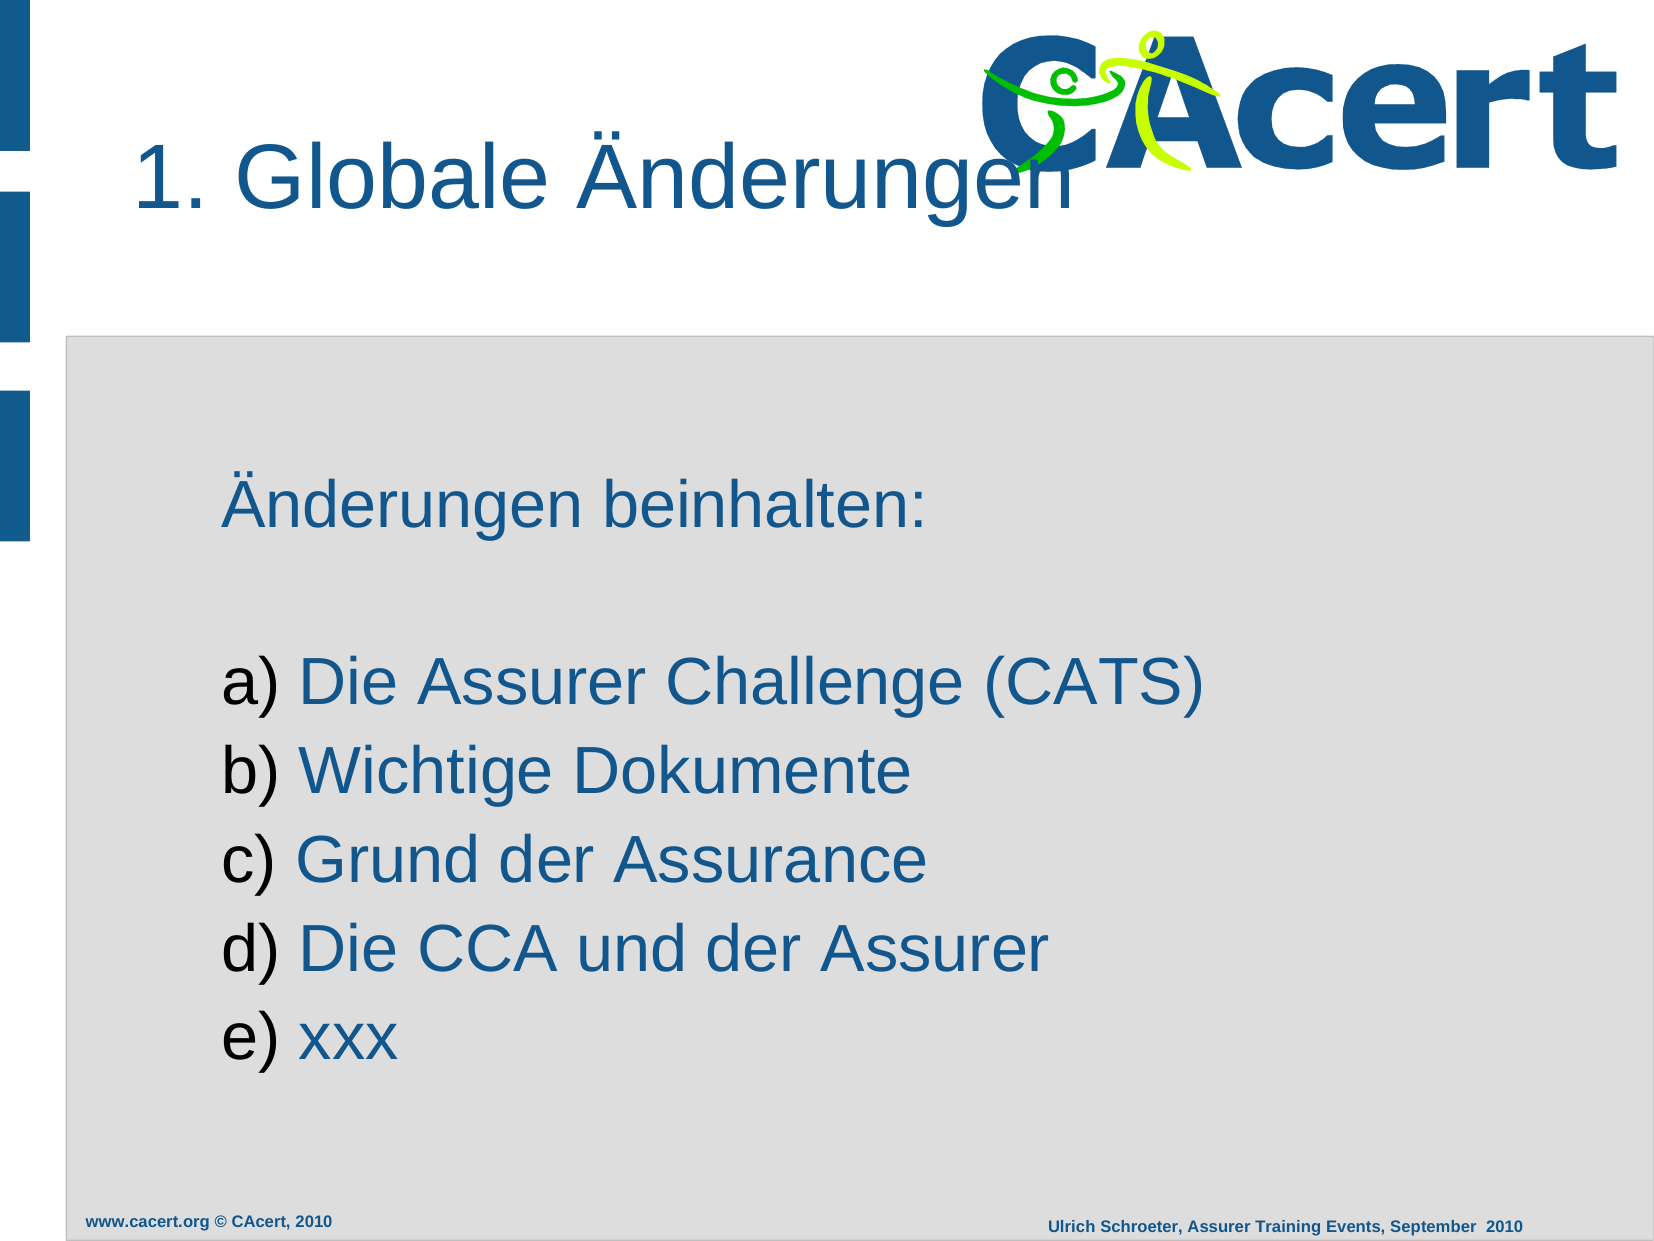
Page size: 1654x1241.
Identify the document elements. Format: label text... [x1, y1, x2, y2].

text_box Änderungen beinhalten: Die Assurer Challenge (CATS) Wichtige Dokumente Grund der Assurance Die CCA und der Assurer xxx [206, 445, 1222, 1171]
text_box 1. Globale Änderungen [118, 118, 1092, 236]
